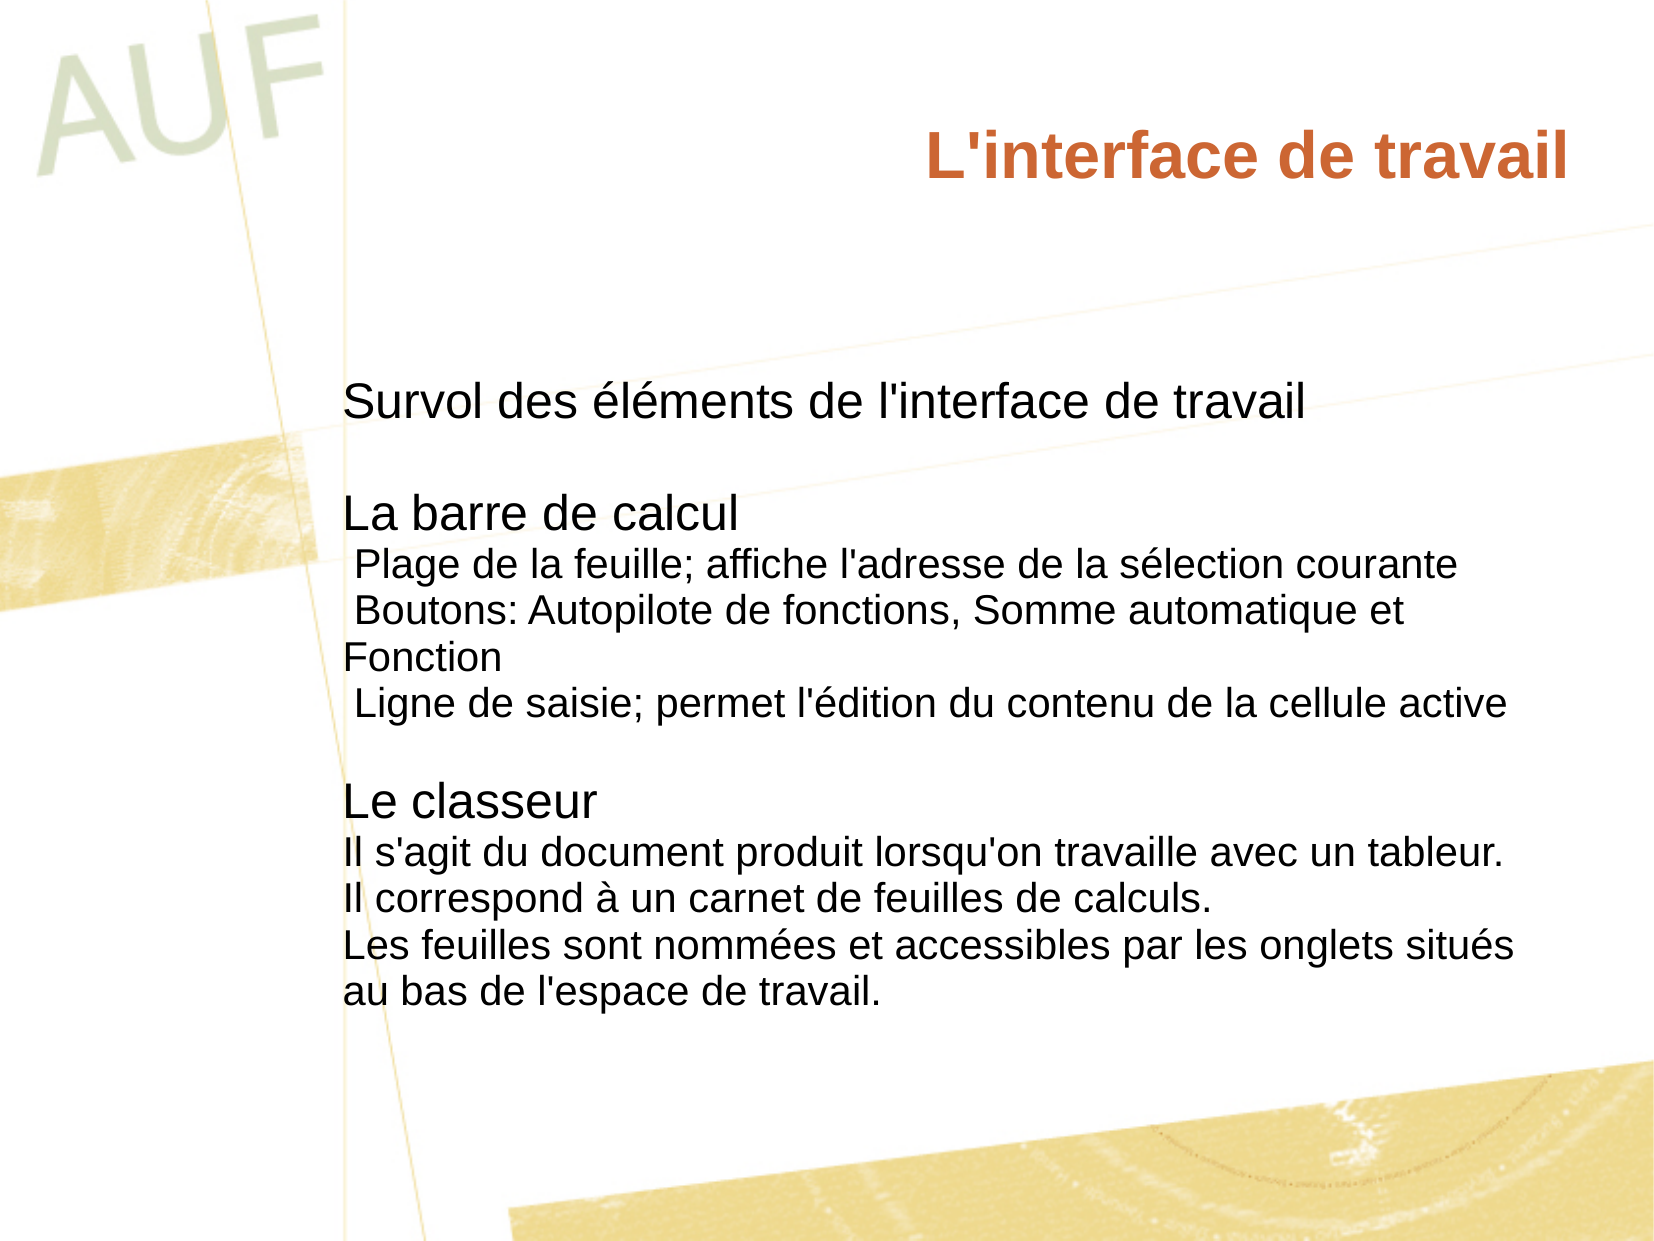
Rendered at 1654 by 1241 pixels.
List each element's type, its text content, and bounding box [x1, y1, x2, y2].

title L'interface de travail [324, 59, 1571, 252]
picture [0, 0, 1654, 1241]
subtitle Survol des éléments de l'interface de travail La barre de calcul Plage de la feuille; affiche l'adresse de la sélection courante Boutons: Autopilote de fonctions, Somme automatique et Fonction Ligne de saisie; permet l'édition du contenu de la cellule active Le classeur Il s'agit du document produit lorsqu'on travaille avec un tableur. Il correspond à un carnet de feuilles de calculs. Les feuilles sont nommées et accessibles par les onglets situés au bas de l'espace de travail. [324, 295, 1571, 1093]
